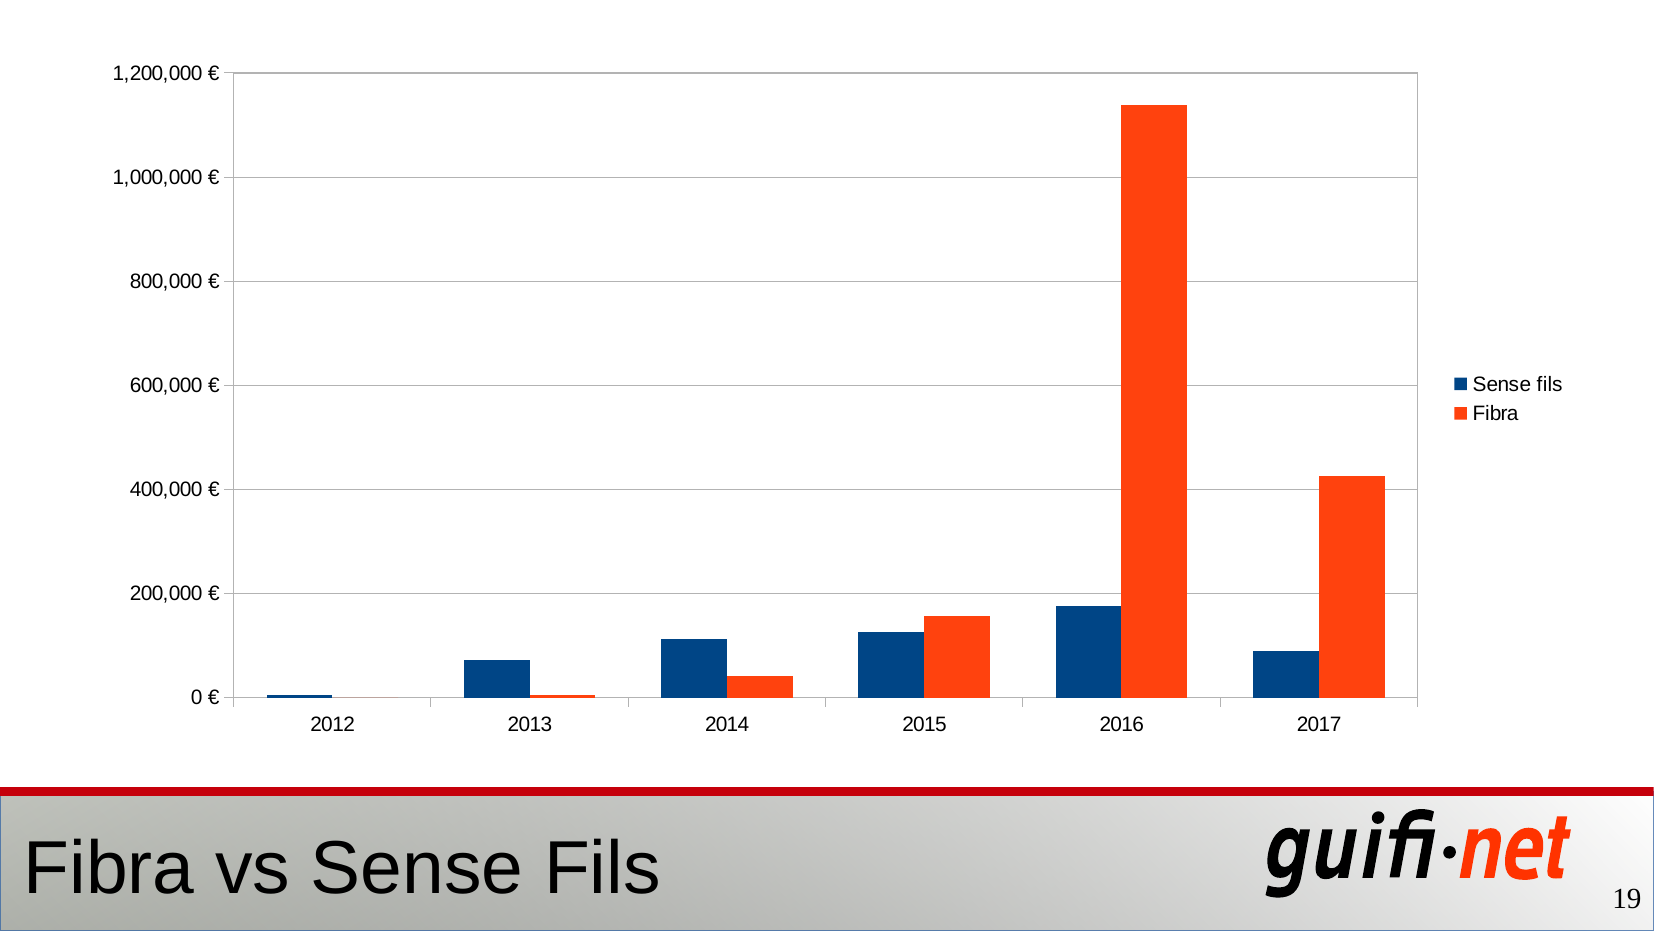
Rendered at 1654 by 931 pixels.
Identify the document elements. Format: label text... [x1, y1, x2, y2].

title Fibra vs Sense Fils [23, 789, 1512, 931]
chart [82, 47, 1583, 751]
